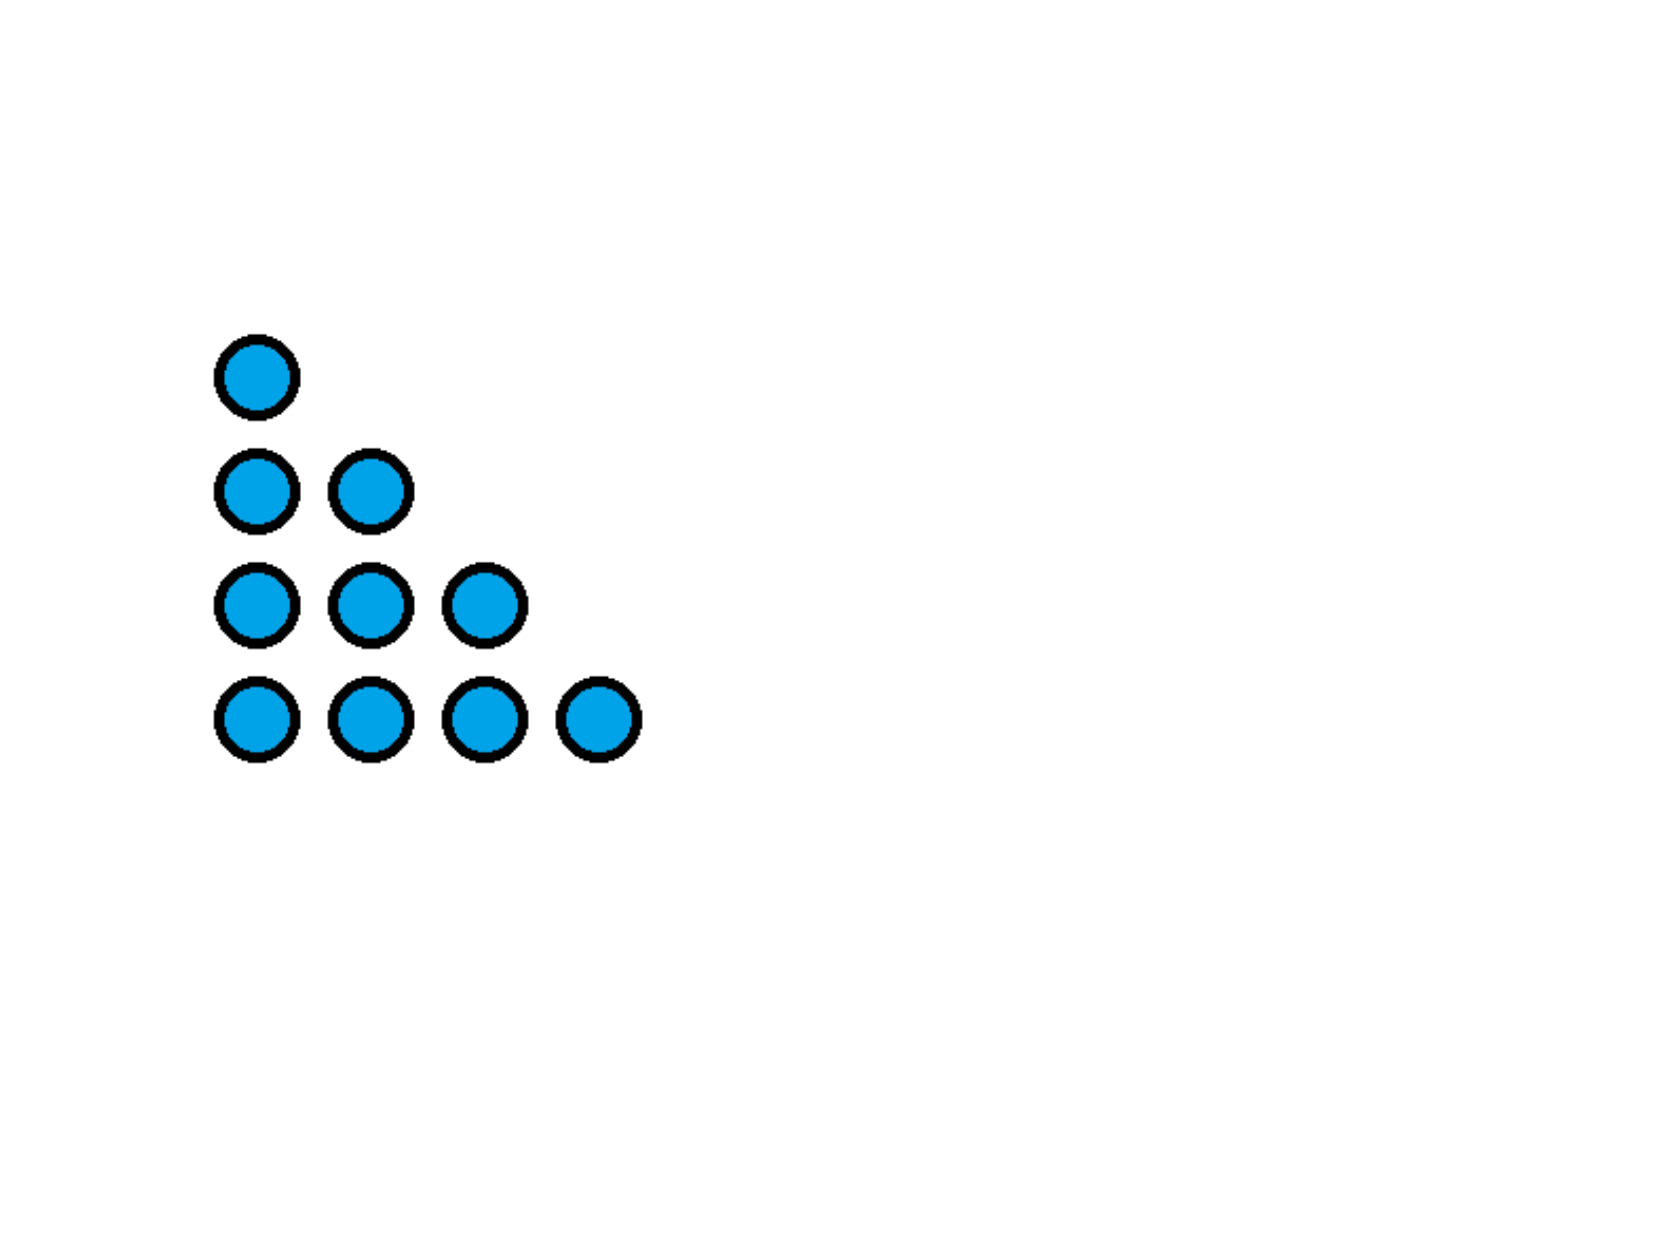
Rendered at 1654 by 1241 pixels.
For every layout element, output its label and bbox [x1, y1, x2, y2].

picture [71, 318, 1607, 945]
